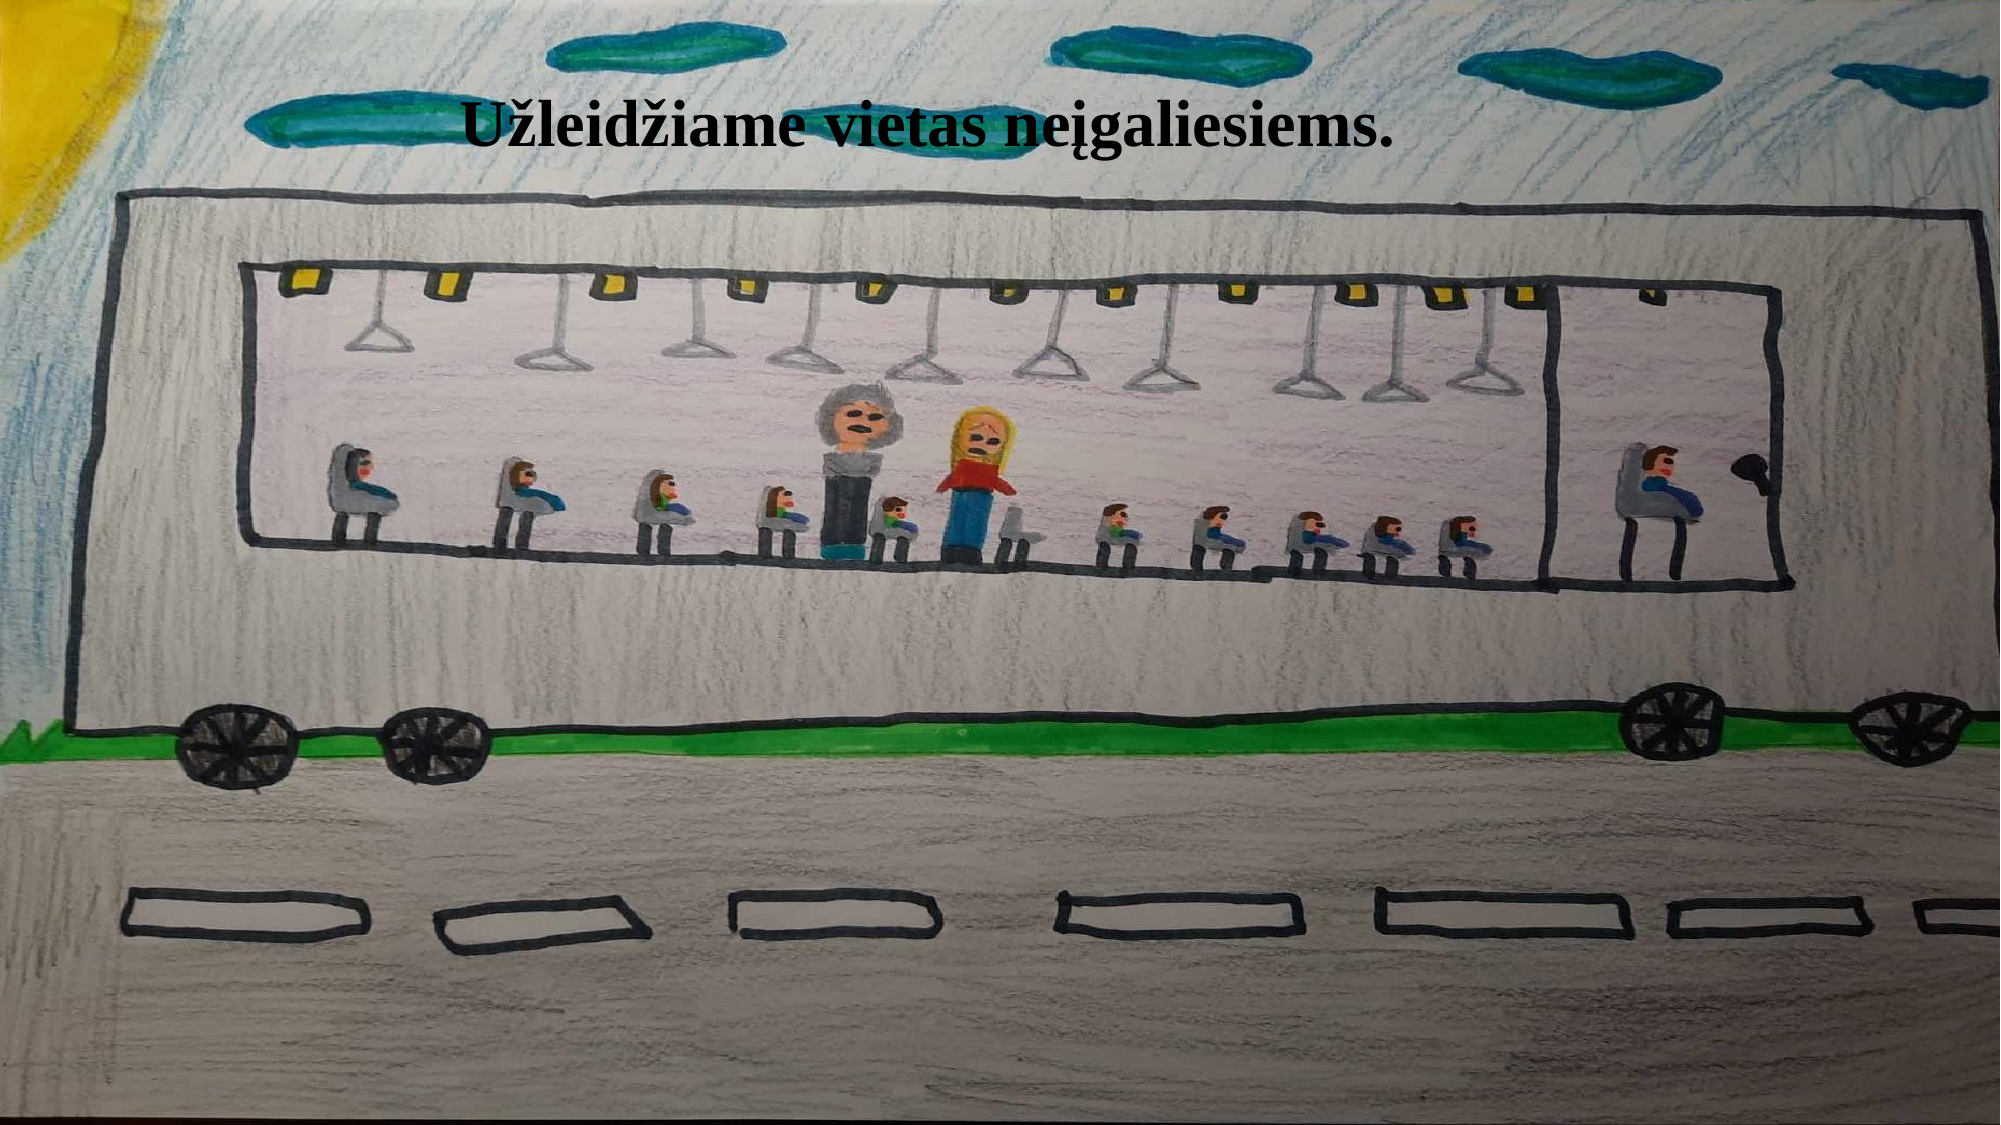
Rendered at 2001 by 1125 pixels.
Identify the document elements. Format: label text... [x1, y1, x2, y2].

text_box Užleidžiame vietas neįgaliesiems. [444, 72, 1885, 169]
picture [0, 0, 2000, 1125]
